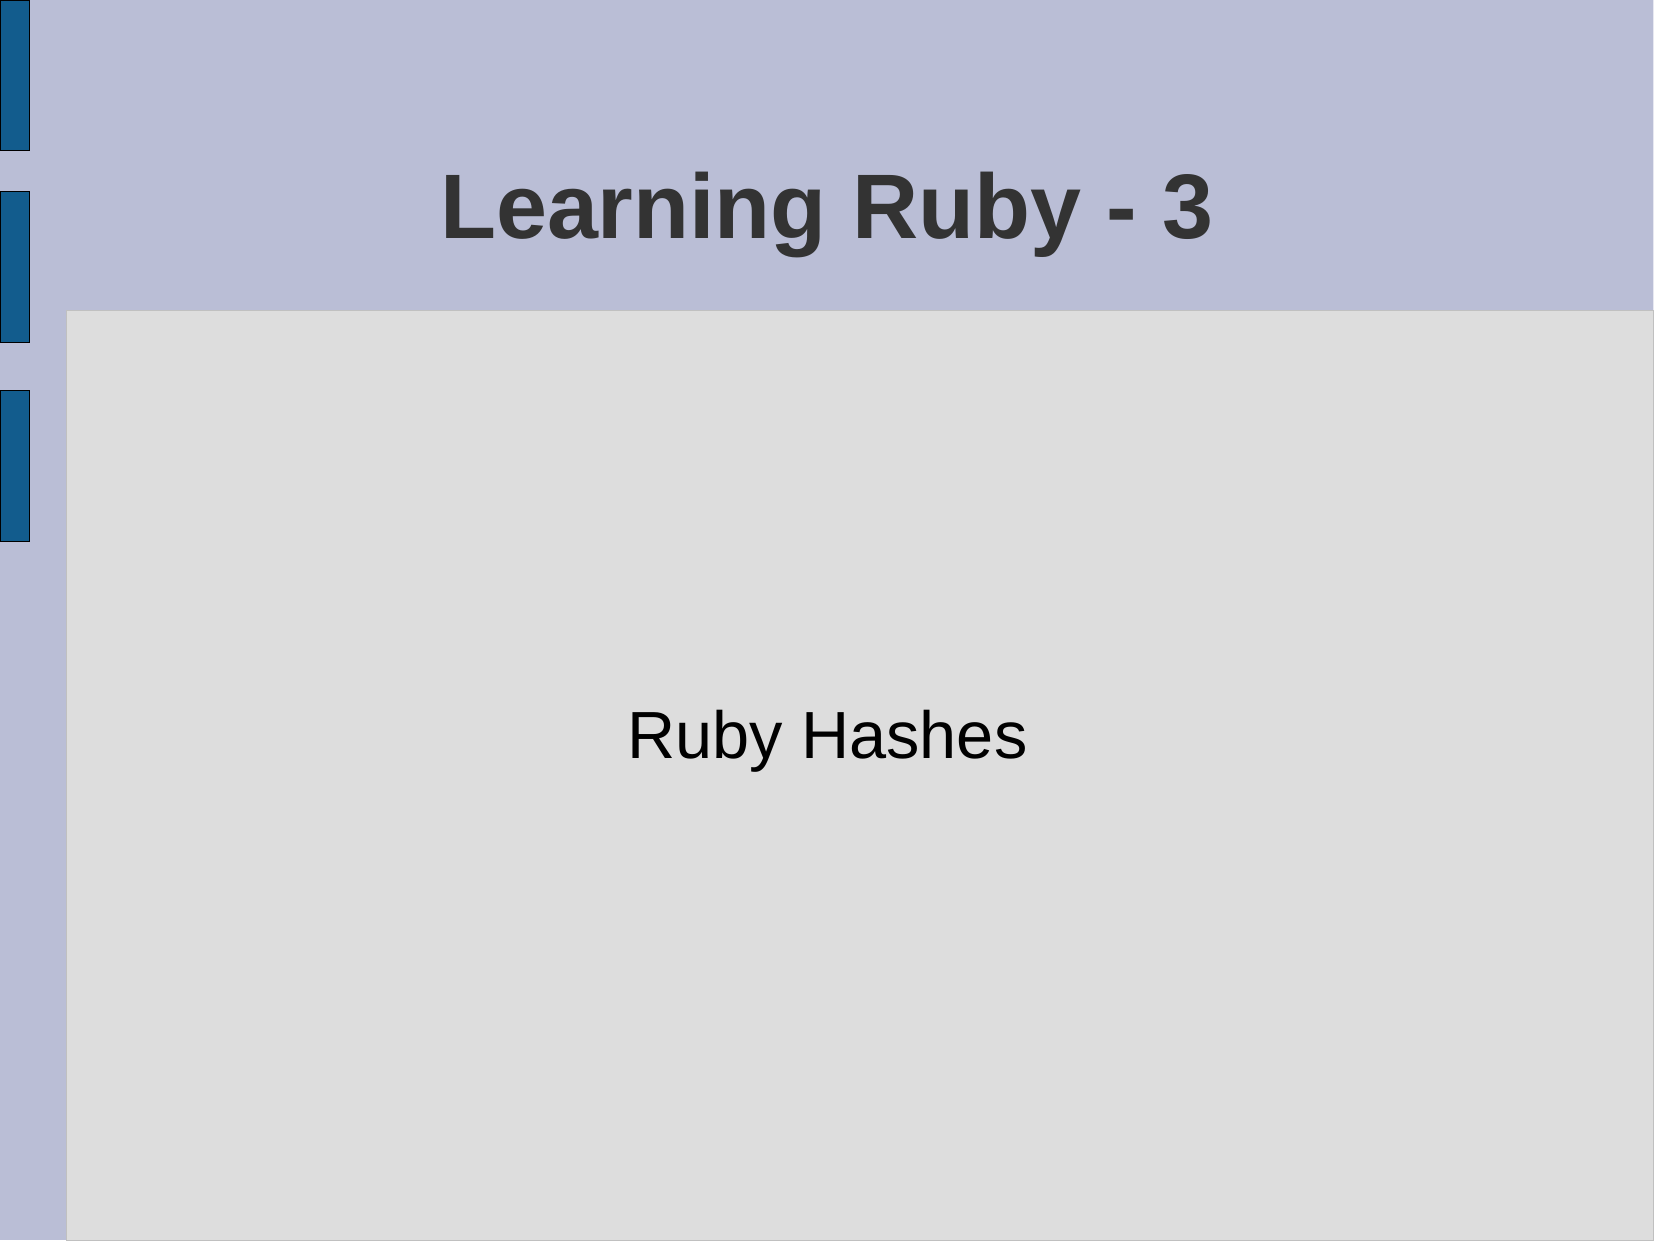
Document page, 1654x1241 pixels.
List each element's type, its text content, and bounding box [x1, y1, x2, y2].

title Learning Ruby - 3 [121, 102, 1534, 311]
subtitle Ruby Hashes [121, 344, 1534, 1127]
